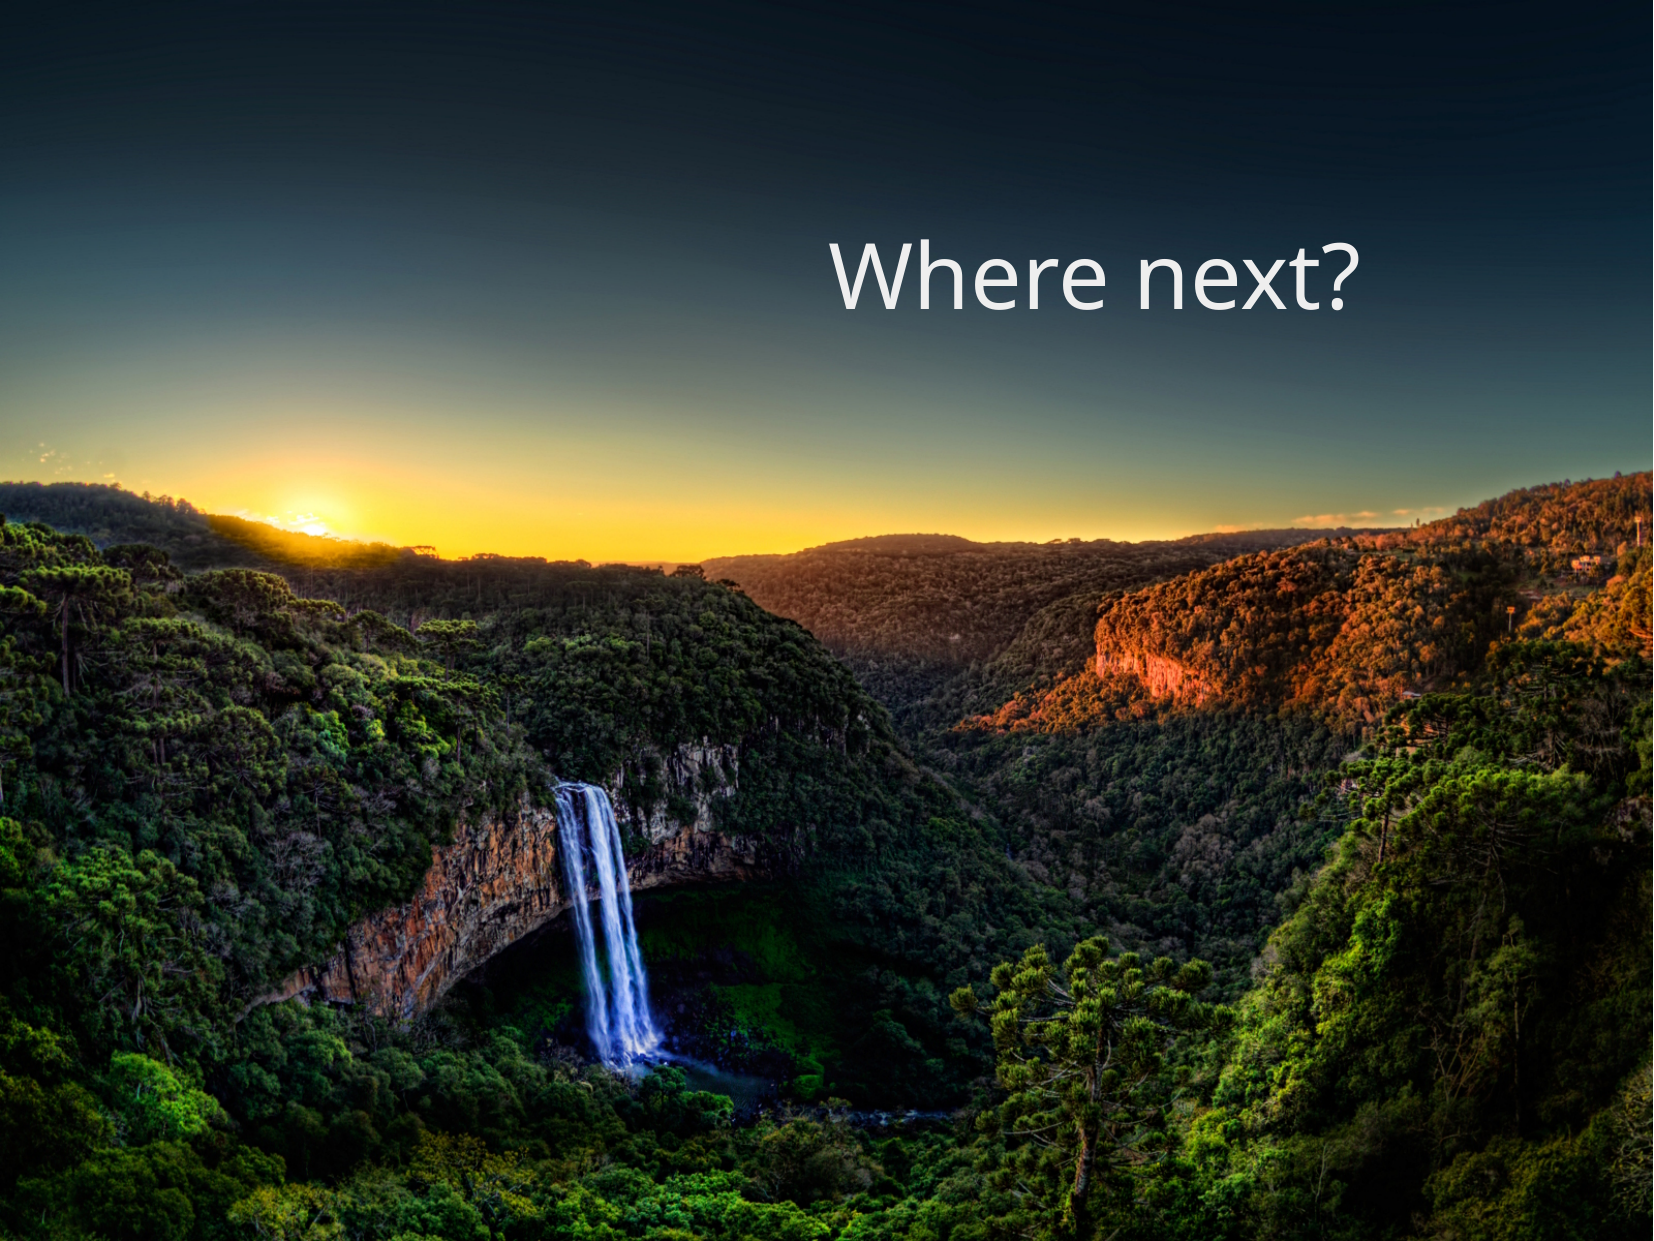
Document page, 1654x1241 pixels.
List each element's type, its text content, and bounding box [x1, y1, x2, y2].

picture [0, 0, 1653, 1241]
text_box Where next? [813, 204, 1411, 313]
